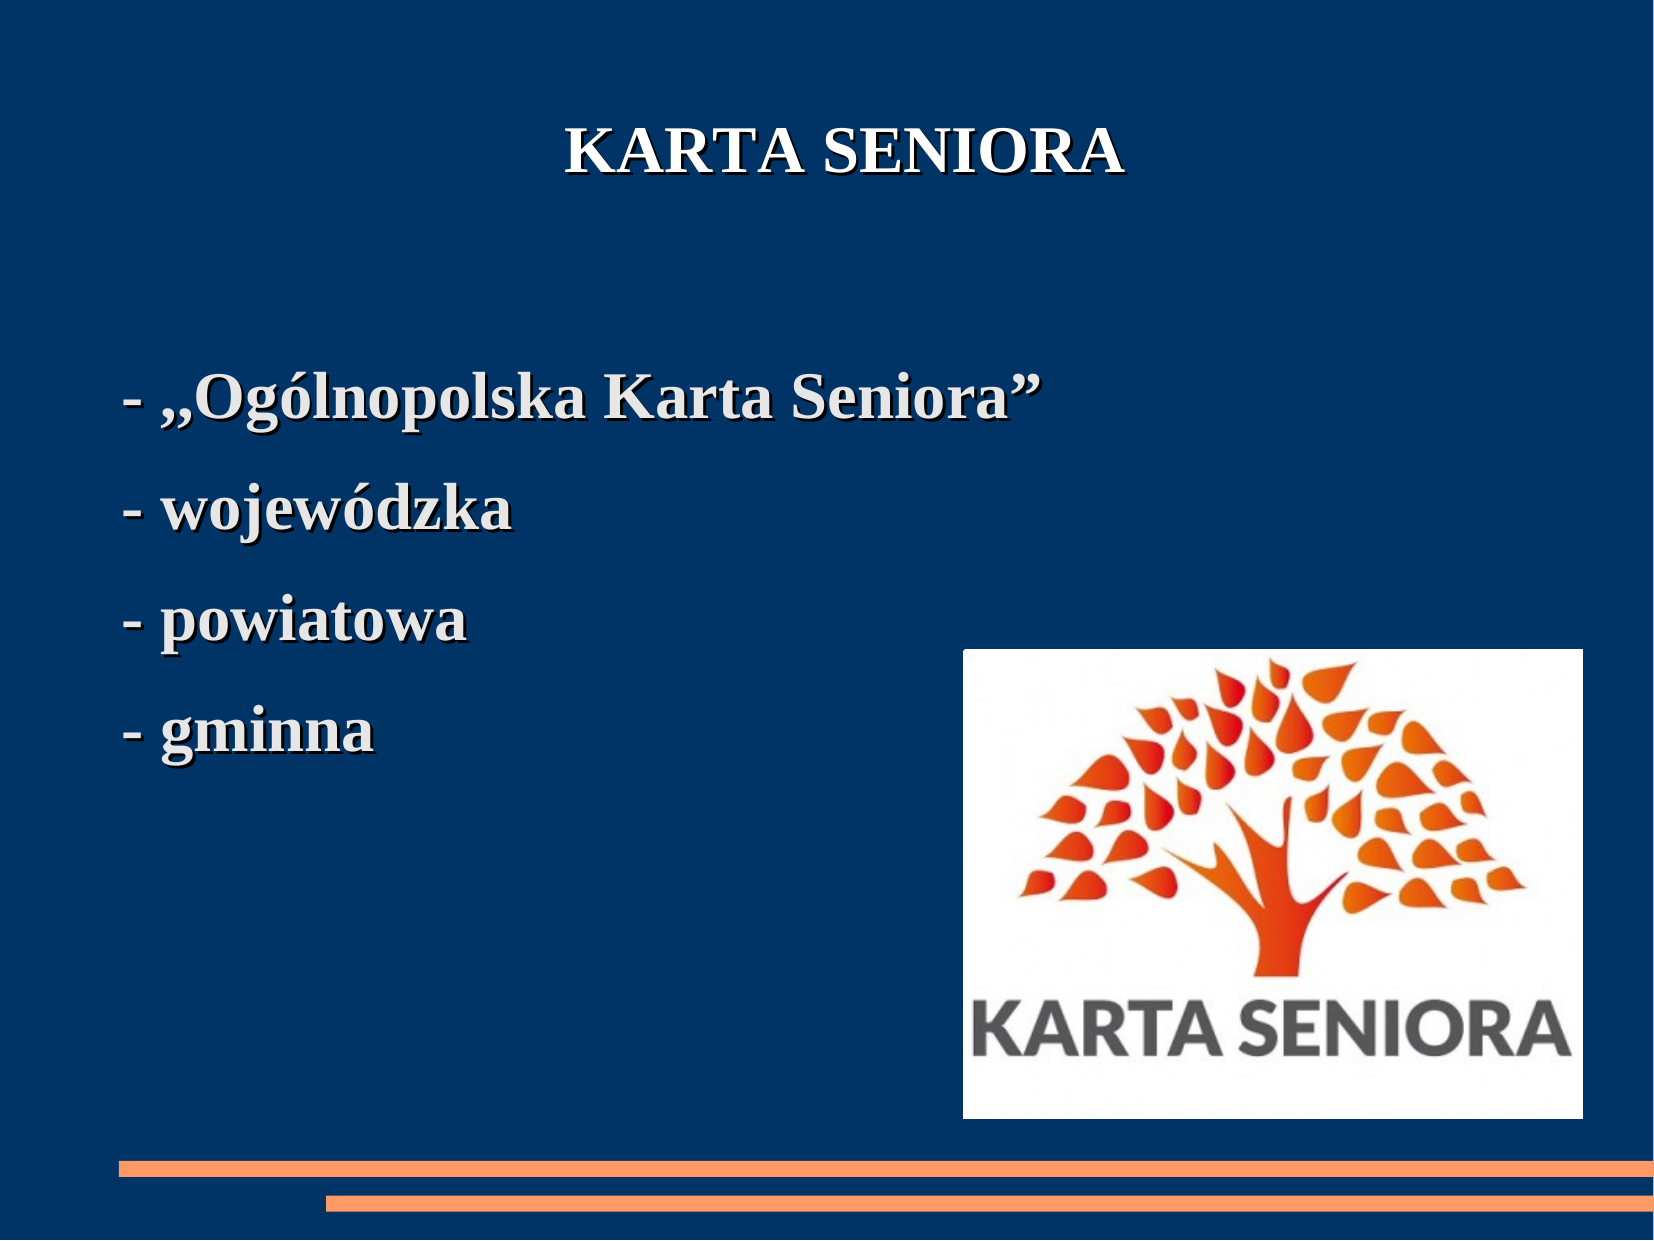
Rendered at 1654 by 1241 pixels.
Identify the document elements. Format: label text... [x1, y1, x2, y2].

list - ,,Ogólnopolska Karta Seniora” - wojewódzka - powiatowa - gminna [121, 322, 1561, 1132]
picture [963, 649, 1583, 1119]
title KARTA SENIORA [121, 46, 1534, 254]
